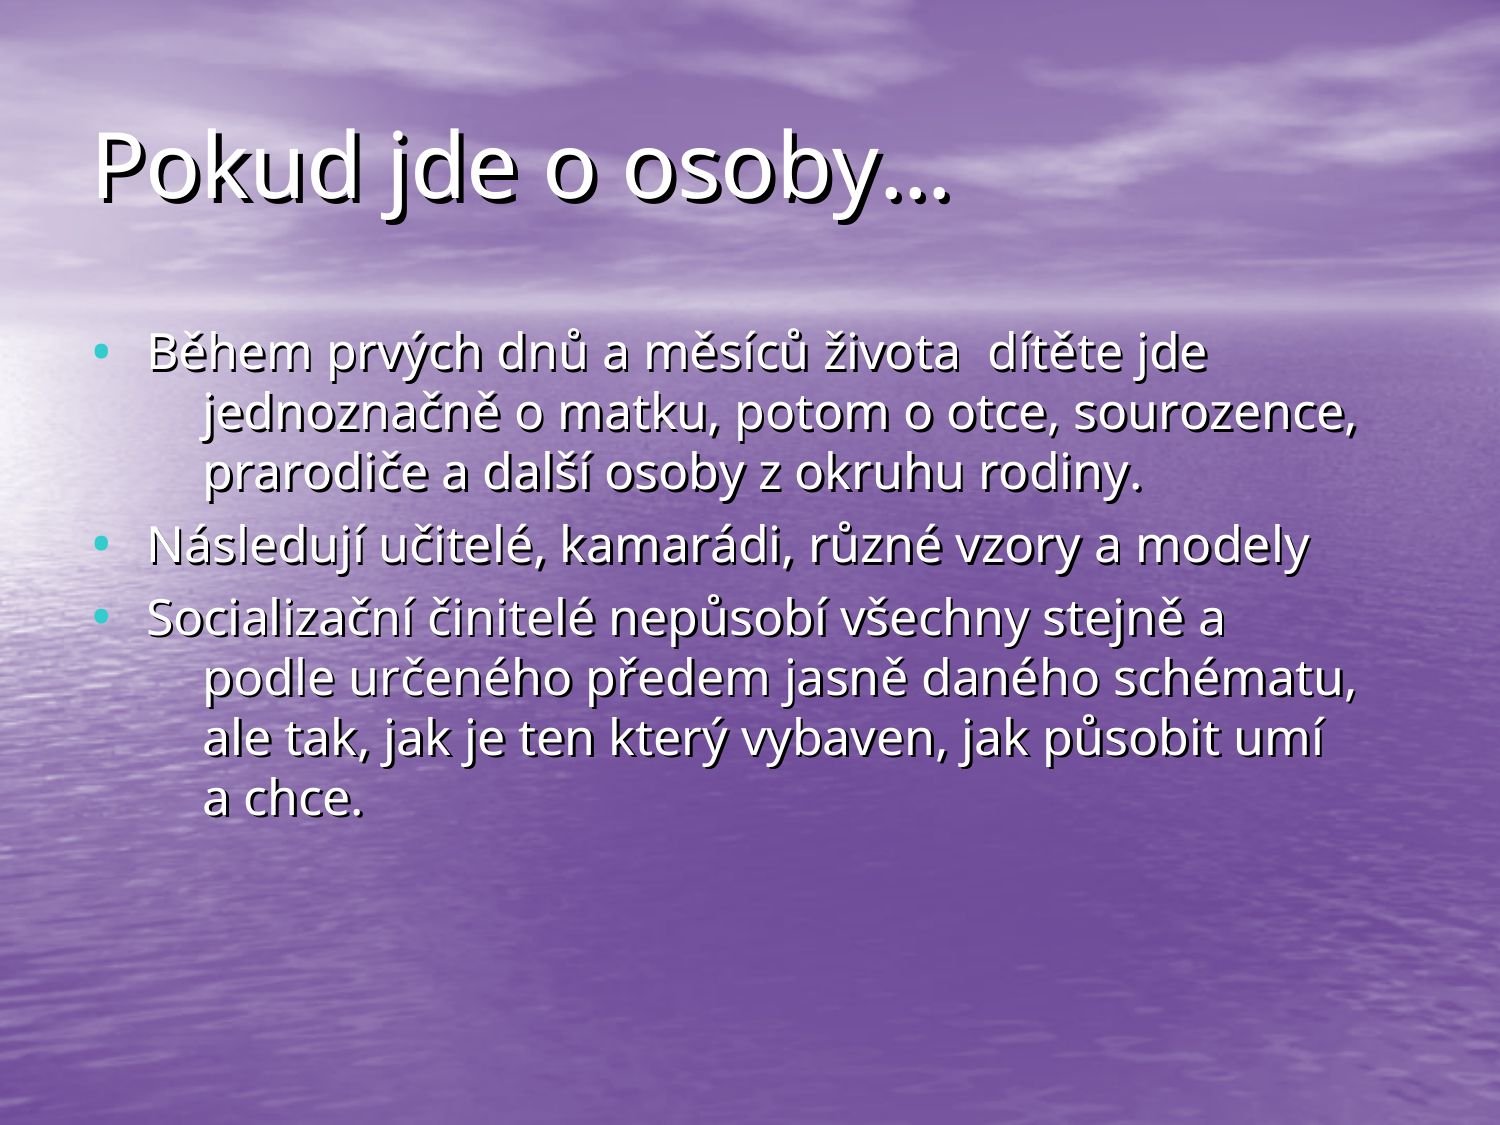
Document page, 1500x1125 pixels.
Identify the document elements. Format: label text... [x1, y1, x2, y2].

list Během prvých dnů a měsíců života dítěte jde jednoznačně o matku, potom o otce, sourozence, prarodiče a další osoby z okruhu rodiny. Následují učitelé, kamarádi, různé vzory a modely Socializační činitelé nepůsobí všechny stejně a podle určeného předem jasně daného schématu, ale tak, jak je ten který vybaven, jak působit umí a chce. [75, 312, 1377, 988]
title Pokud jde o osoby… [75, 47, 1426, 275]
